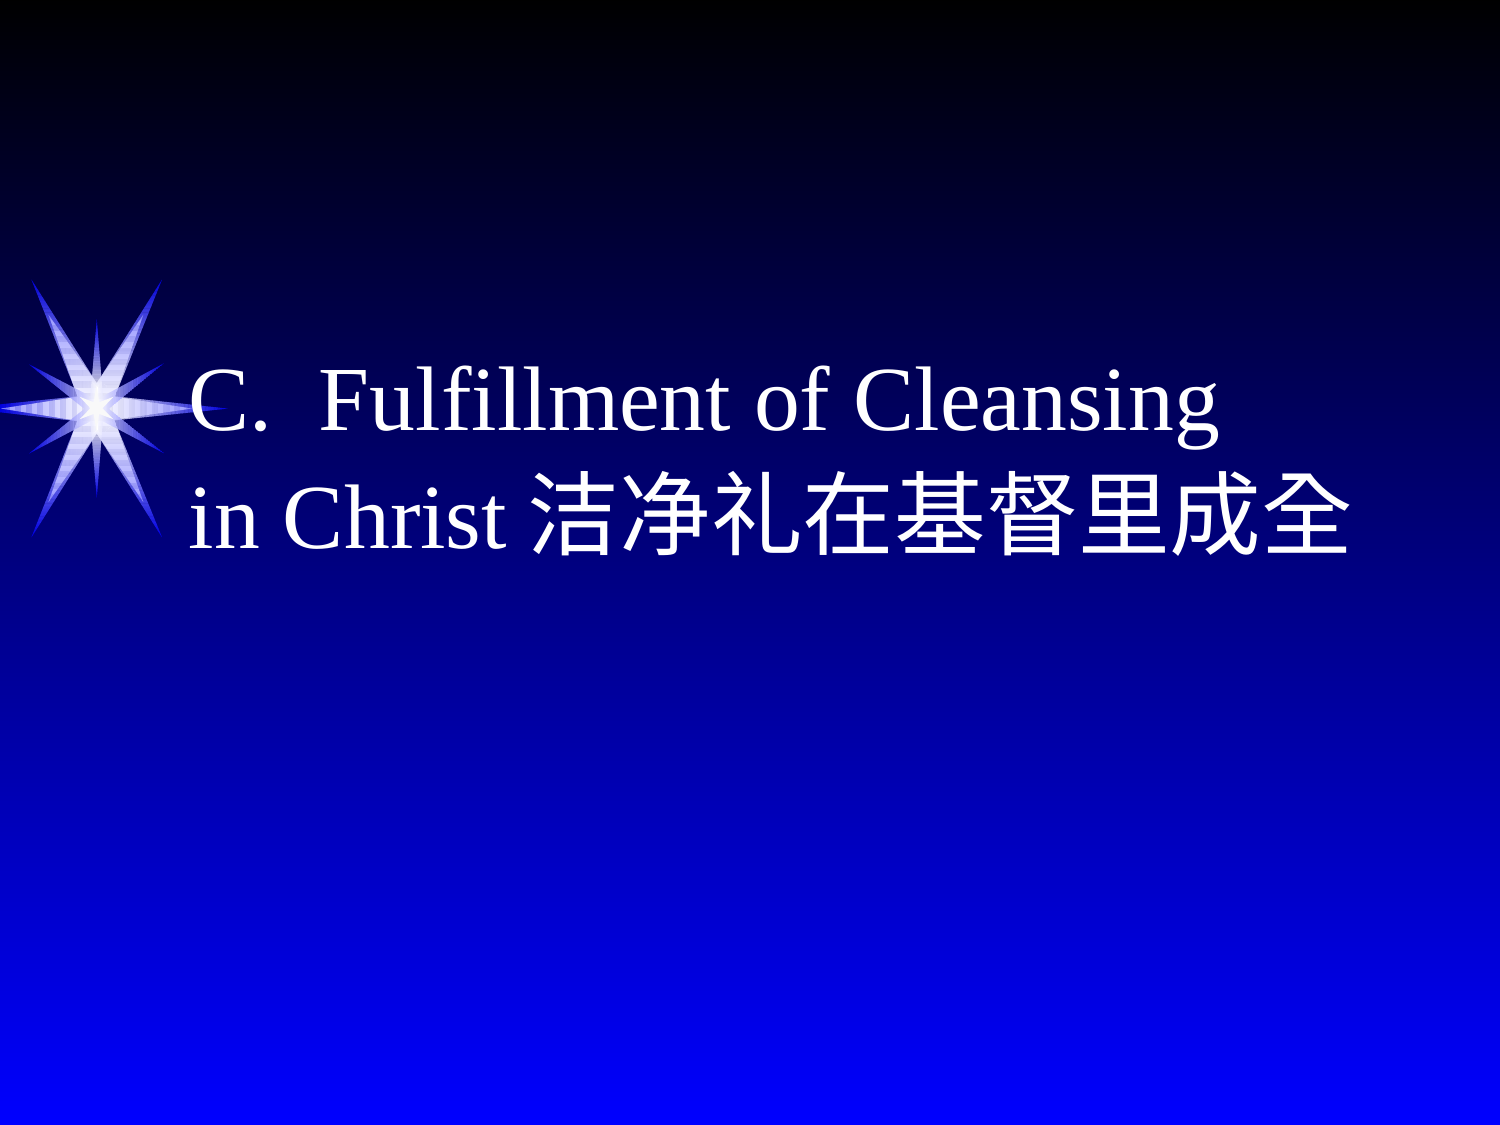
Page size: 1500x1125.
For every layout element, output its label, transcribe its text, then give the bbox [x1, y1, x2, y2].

title C. Fulfillment of Cleansing in Christ洁净礼在基督里成全 [173, 337, 1374, 588]
